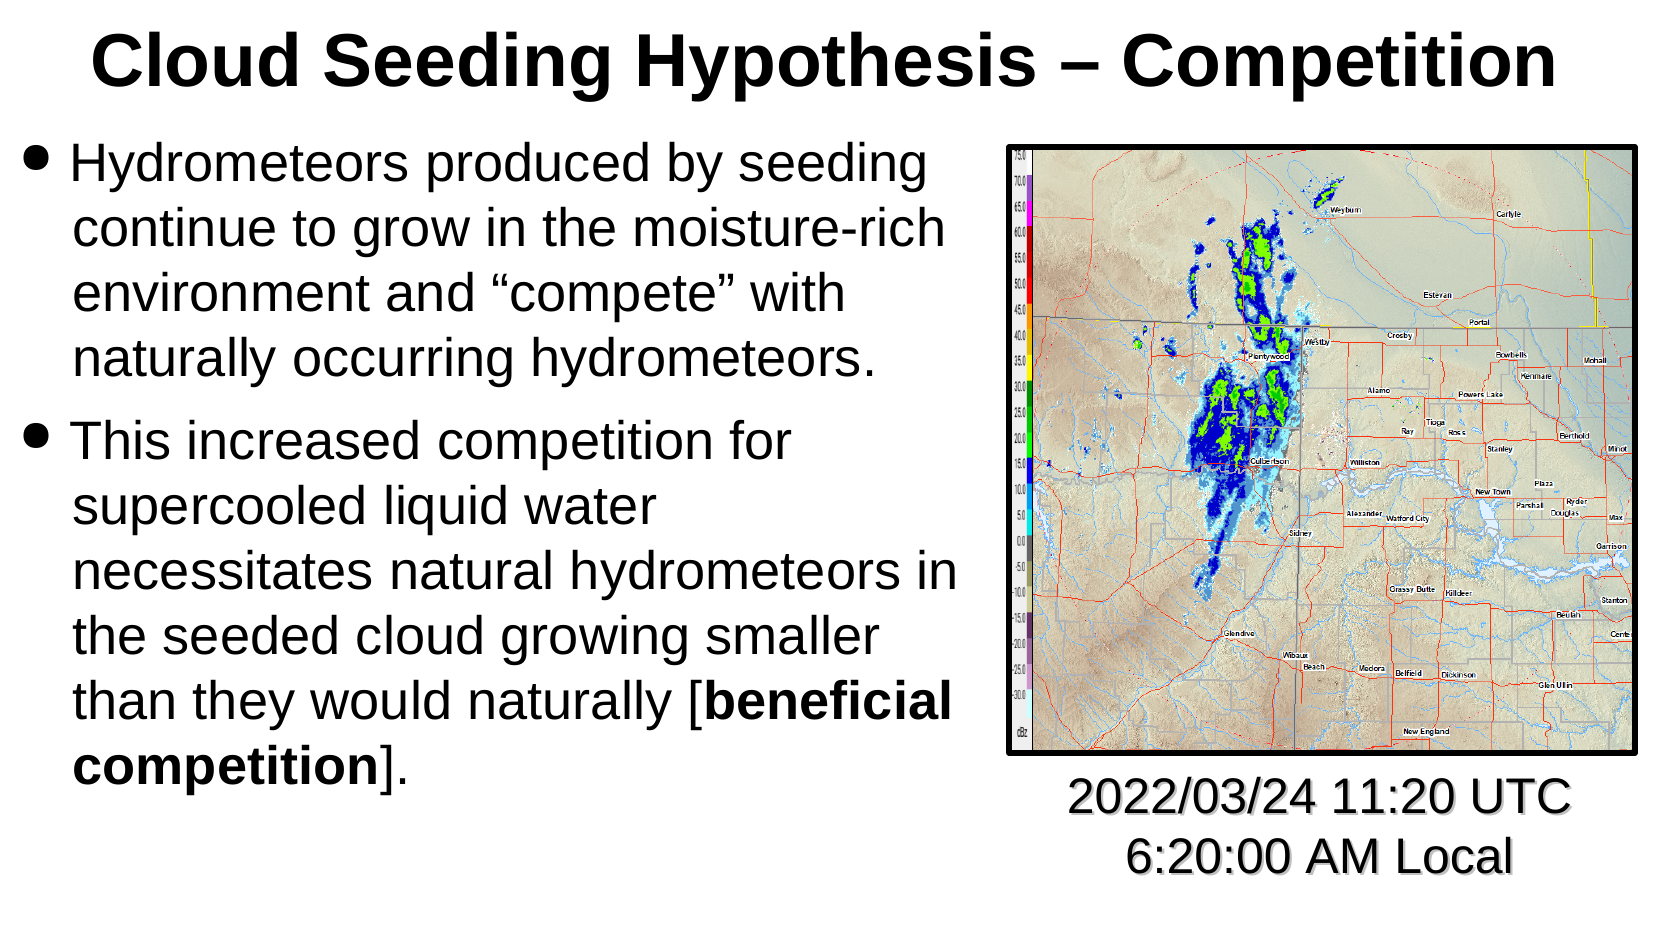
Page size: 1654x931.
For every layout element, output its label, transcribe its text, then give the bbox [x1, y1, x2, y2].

text_box 2022/03/24 11:20 UTC 6:20:00 AM Local [1000, 762, 1639, 901]
text_box Hydrometeors produced by seeding continue to grow in the moisture-rich environment and “compete” with naturally occurring hydrometeors. This increased competition for supercooled liquid water necessitates natural hydrometeors in the seeded cloud growing smaller than they would naturally [beneficial competition]. [4, 120, 976, 803]
title Cloud Seeding Hypothesis – Competition [0, 5, 1654, 107]
picture [1012, 150, 1632, 751]
